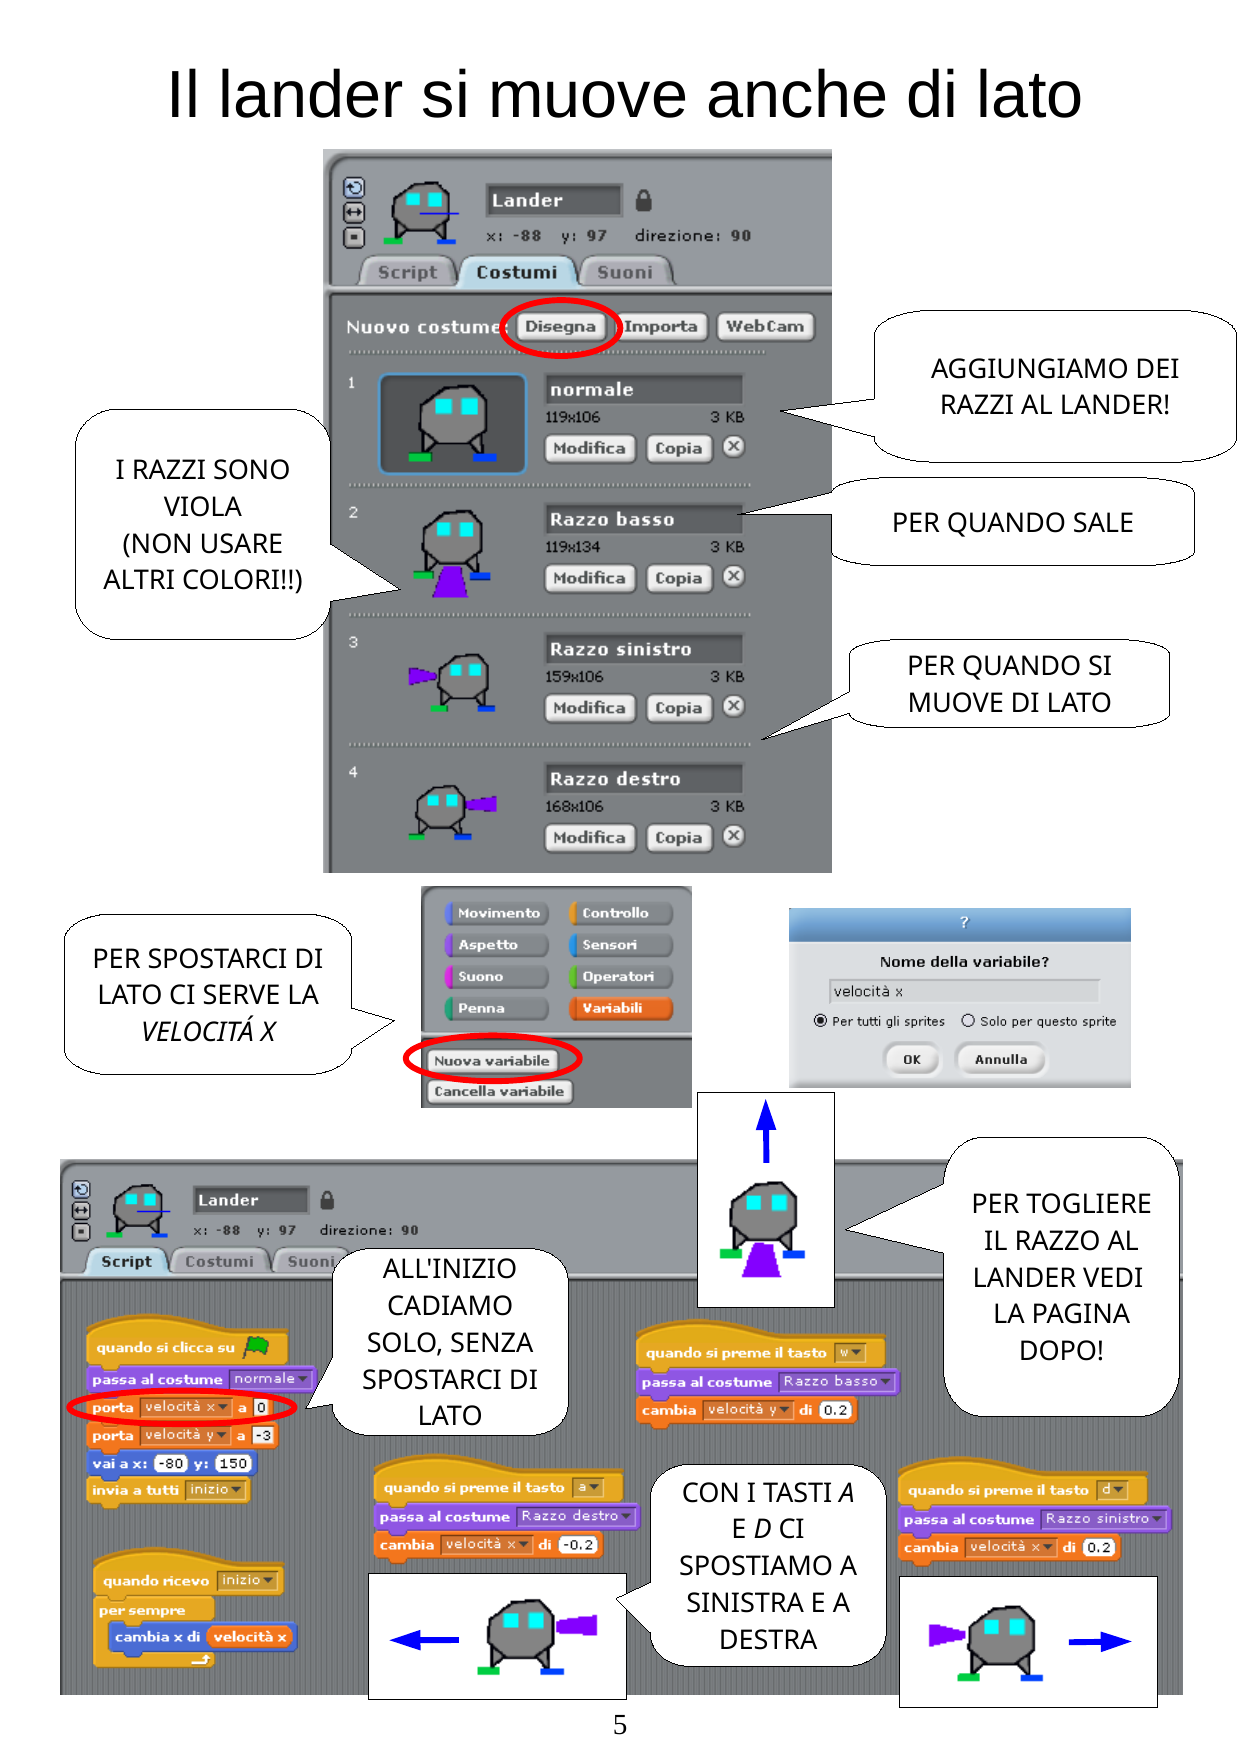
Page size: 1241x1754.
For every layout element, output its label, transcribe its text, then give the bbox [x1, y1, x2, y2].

picture [789, 908, 1131, 1088]
picture [714, 1163, 824, 1301]
text_box [368, 1573, 627, 1700]
text_box 5 [598, 1700, 643, 1749]
picture [912, 1584, 1059, 1705]
picture [323, 170, 832, 873]
title Il lander si muove anche di lato [59, 20, 1193, 170]
text_box PER QUANDO SALE [737, 477, 1195, 566]
text_box ALL'INIZIO CADIAMO SOLO, SENZA SPOSTARCI DI LATO [305, 1248, 569, 1436]
picture [421, 1039, 576, 1078]
text_box PER SPOSTARCI DI LATO CI SERVE LA VELOCITÁ X [64, 914, 395, 1075]
text_box [697, 1092, 835, 1308]
text_box CON I TASTI A E D CI SPOSTIAMO A SINISTRA E A DESTRA [616, 1464, 887, 1667]
text_box PER TOGLIERE IL RAZZO AL LANDER VEDI LA PAGINA DOPO! [845, 1137, 1180, 1417]
picture [421, 886, 692, 1108]
picture [459, 1579, 613, 1694]
text_box [899, 1576, 1158, 1708]
text_box PER QUANDO SI MUOVE DI LATO [761, 639, 1170, 740]
picture [60, 1159, 1183, 1695]
text_box AGGIUNGIAMO DEI RAZZI AL LANDER! [780, 310, 1237, 463]
text_box I RAZZI SONO VIOLA (NON USARE ALTRI COLORI!!) [75, 409, 401, 640]
